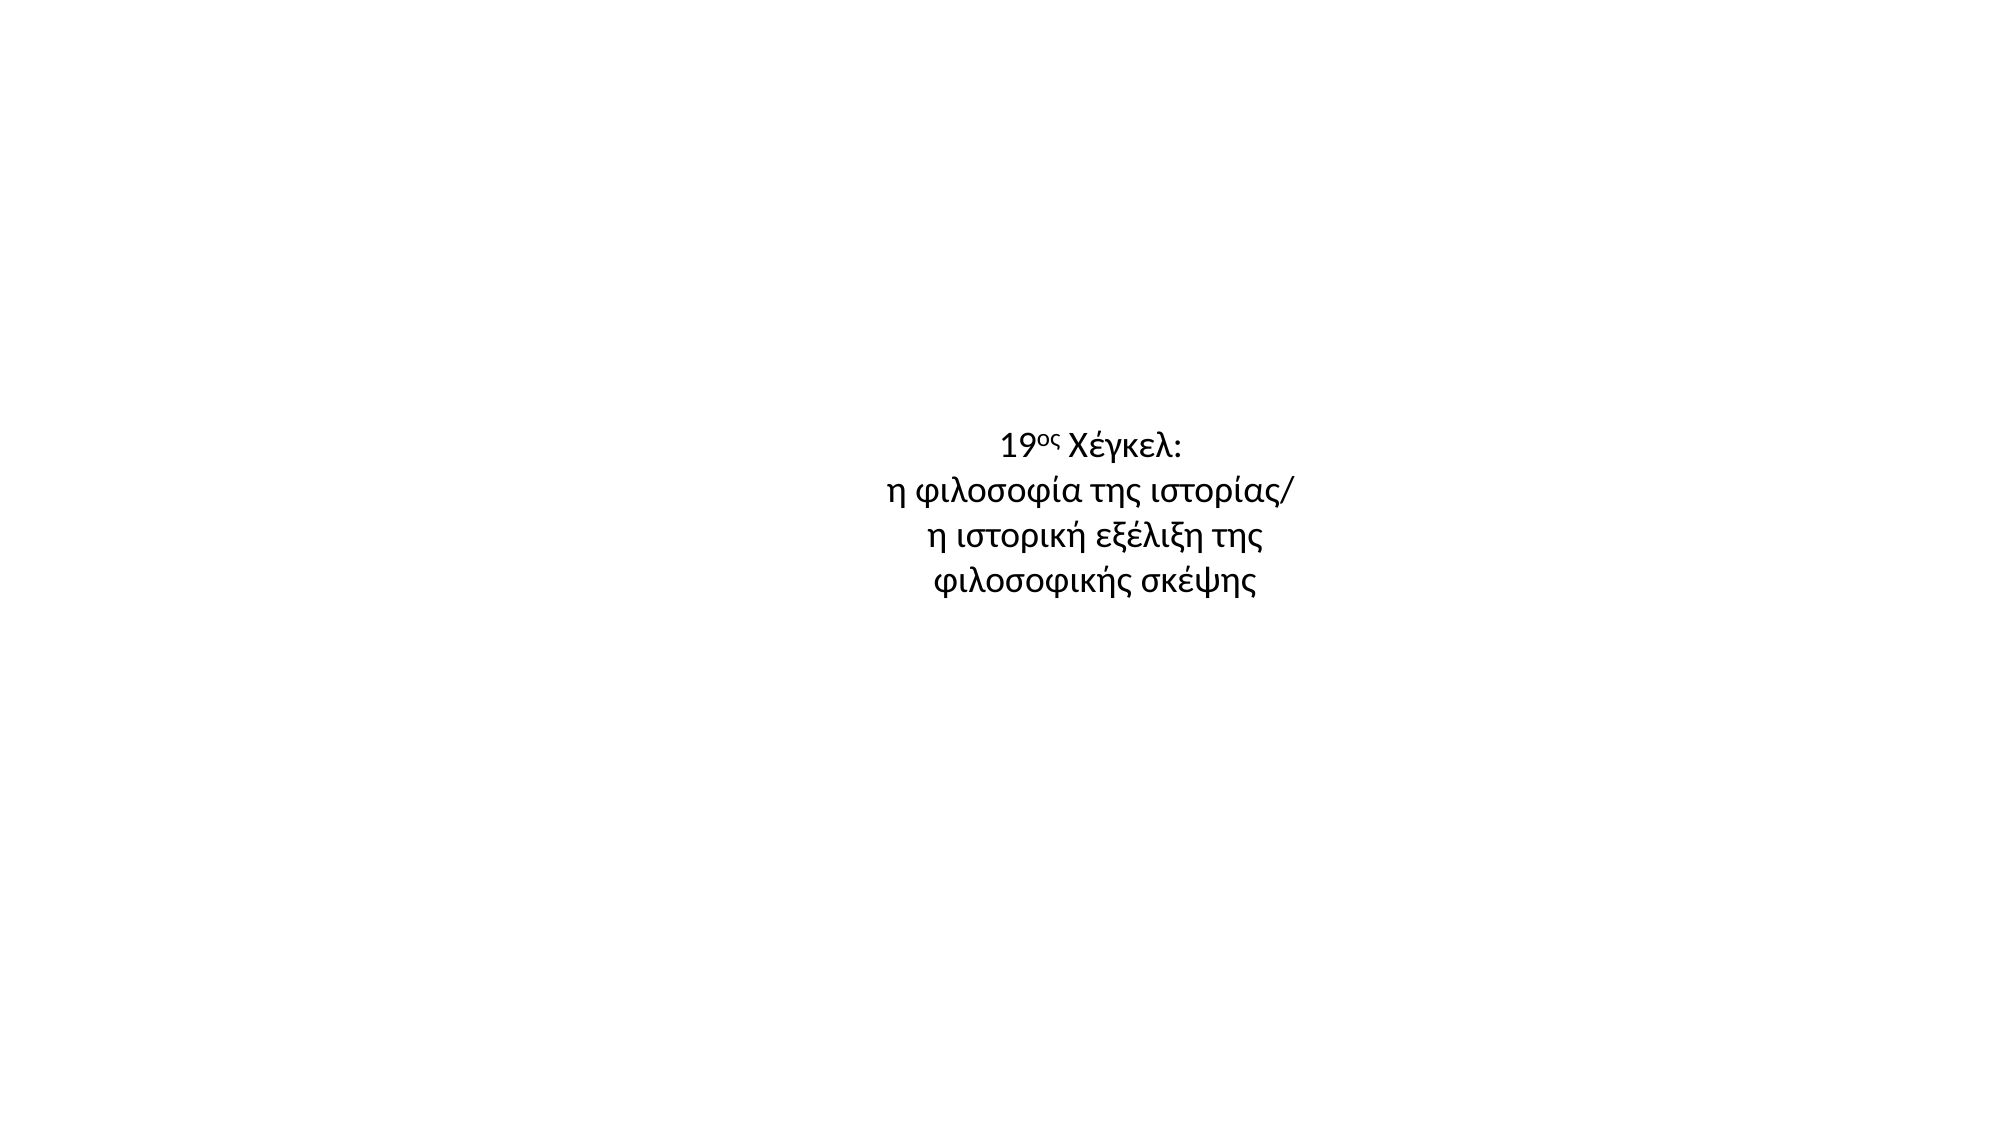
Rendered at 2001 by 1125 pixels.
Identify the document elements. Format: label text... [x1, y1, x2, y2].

text_box 19ος Χέγκελ: η φιλοσοφία της ιστορίας/ η ιστορική εξέλιξη της φιλοσοφικής σκέψης [850, 412, 1341, 610]
